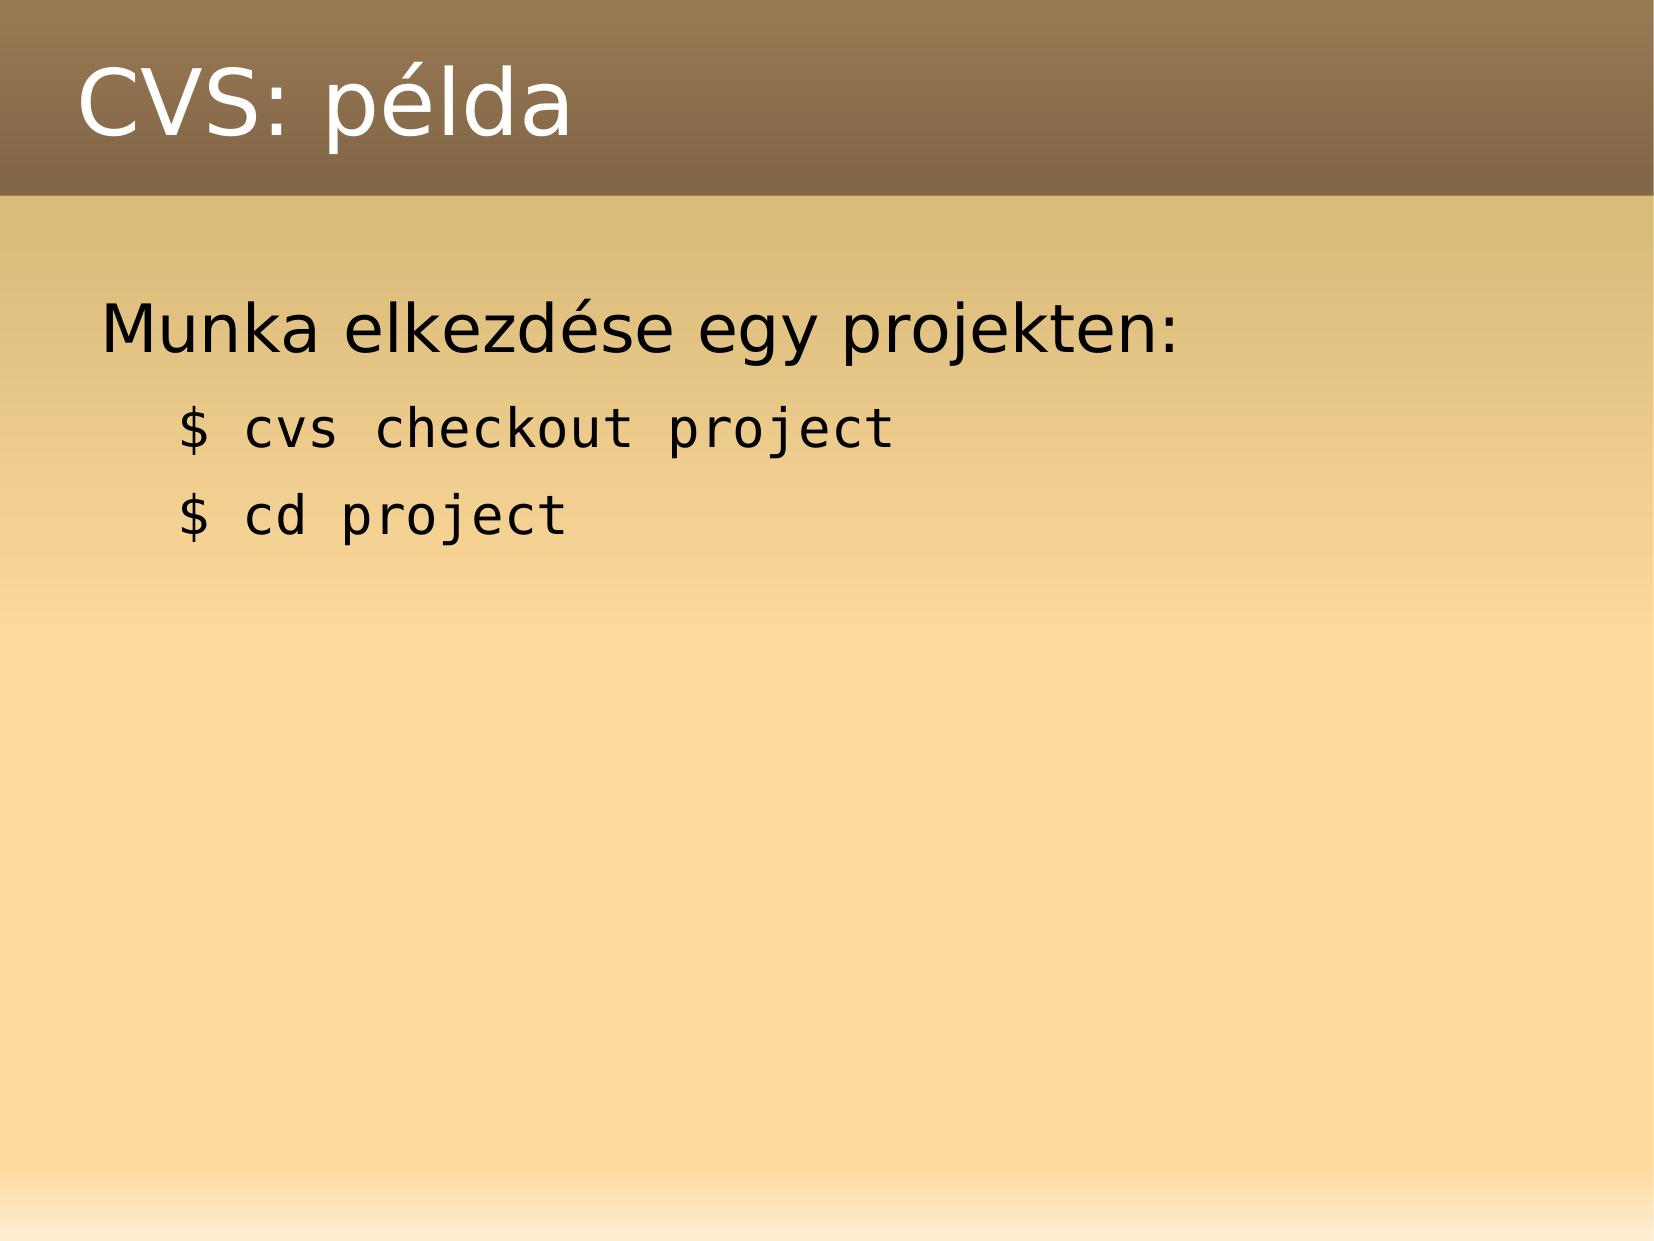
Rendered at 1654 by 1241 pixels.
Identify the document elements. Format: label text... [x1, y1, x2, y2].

list Munka elkezdése egy projekten: $ cvs checkout project $ cd project [82, 290, 1571, 1094]
picture [0, 0, 1654, 1241]
title CVS: példa [76, 7, 1565, 200]
